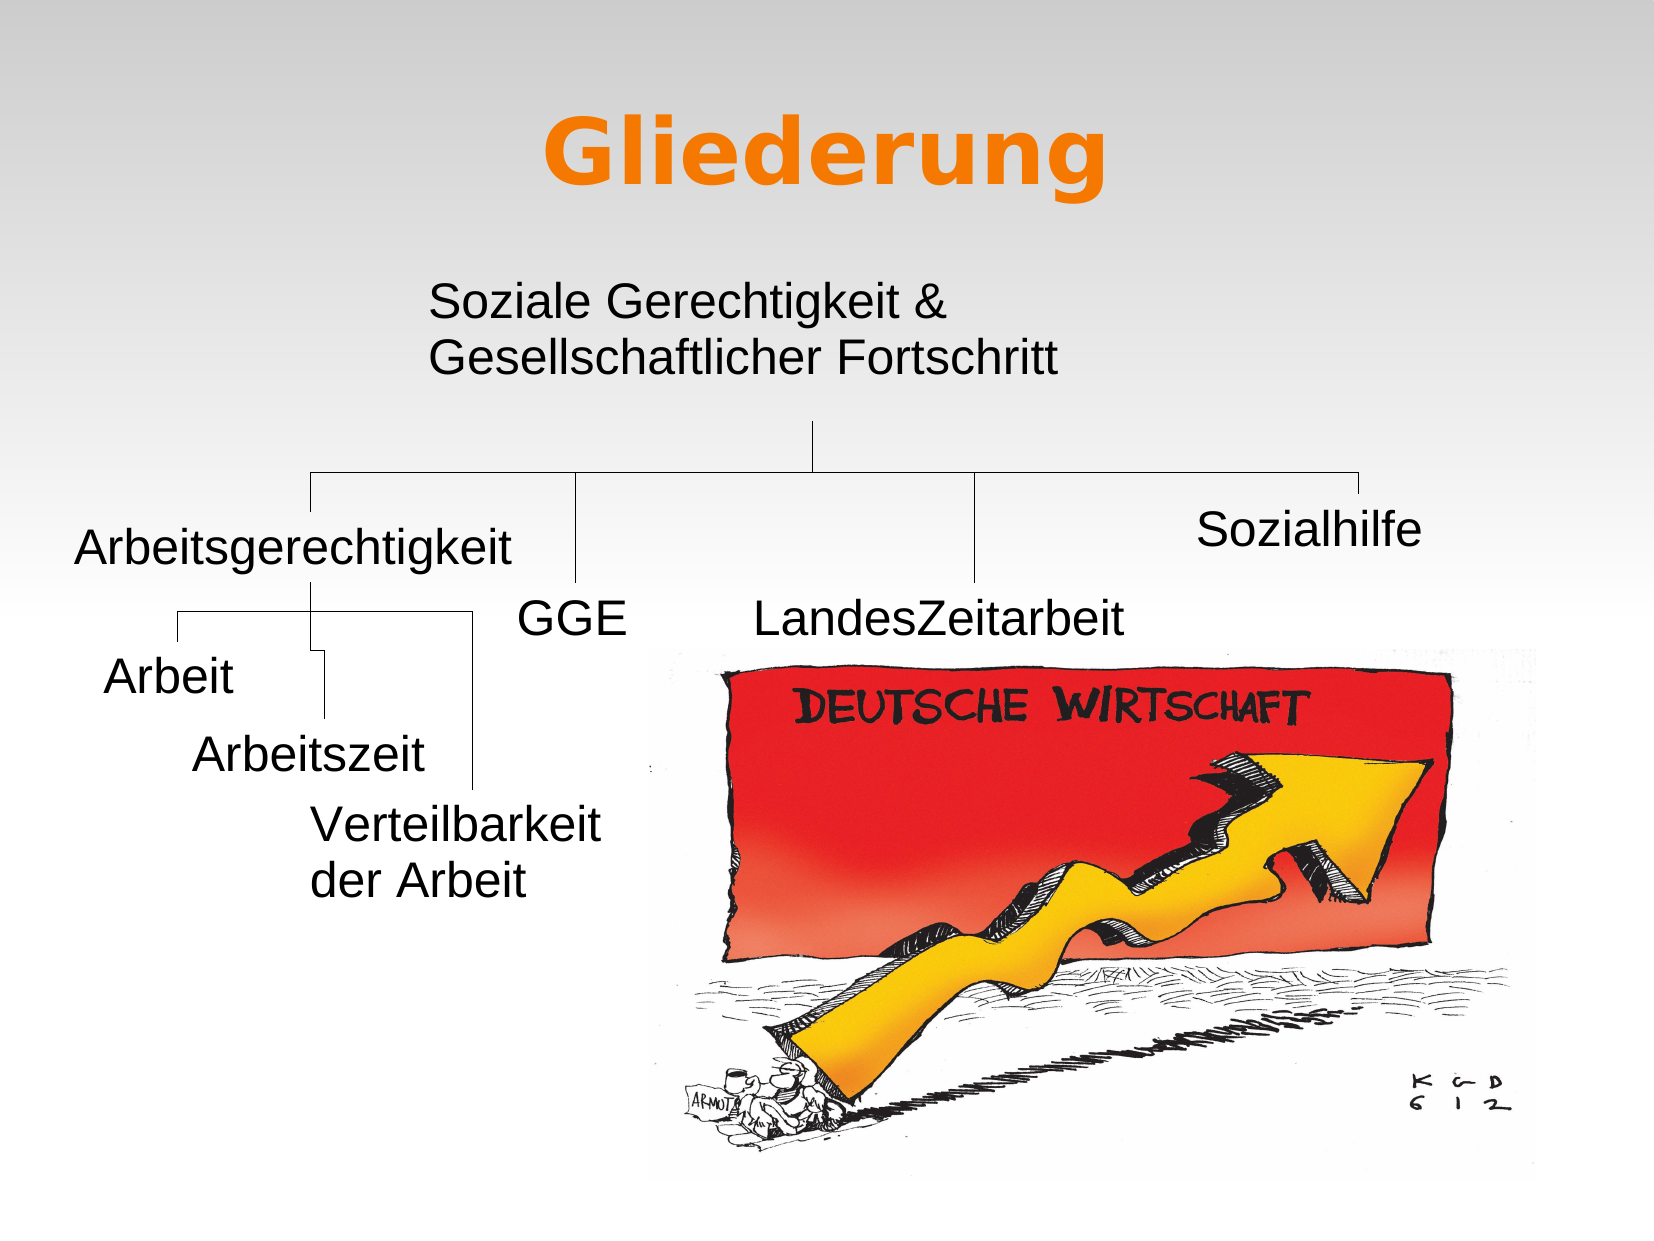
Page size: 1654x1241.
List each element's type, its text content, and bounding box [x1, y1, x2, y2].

text_box Arbeitszeit [177, 718, 472, 790]
text_box Sozialhilfe [1181, 493, 1536, 565]
text_box Verteilbarkeit der Arbeit [295, 789, 649, 916]
text_box GGE [501, 582, 650, 671]
text_box Soziale Gerechtigkeit & Gesellschaftlicher Fortschritt [413, 265, 1211, 422]
text_box Arbeit [88, 641, 266, 712]
text_box Arbeitsgerechtigkeit [59, 511, 562, 583]
text_box LandesZeitarbeit [738, 582, 1211, 649]
picture [649, 649, 1536, 1182]
title Gliederung [82, 49, 1571, 257]
